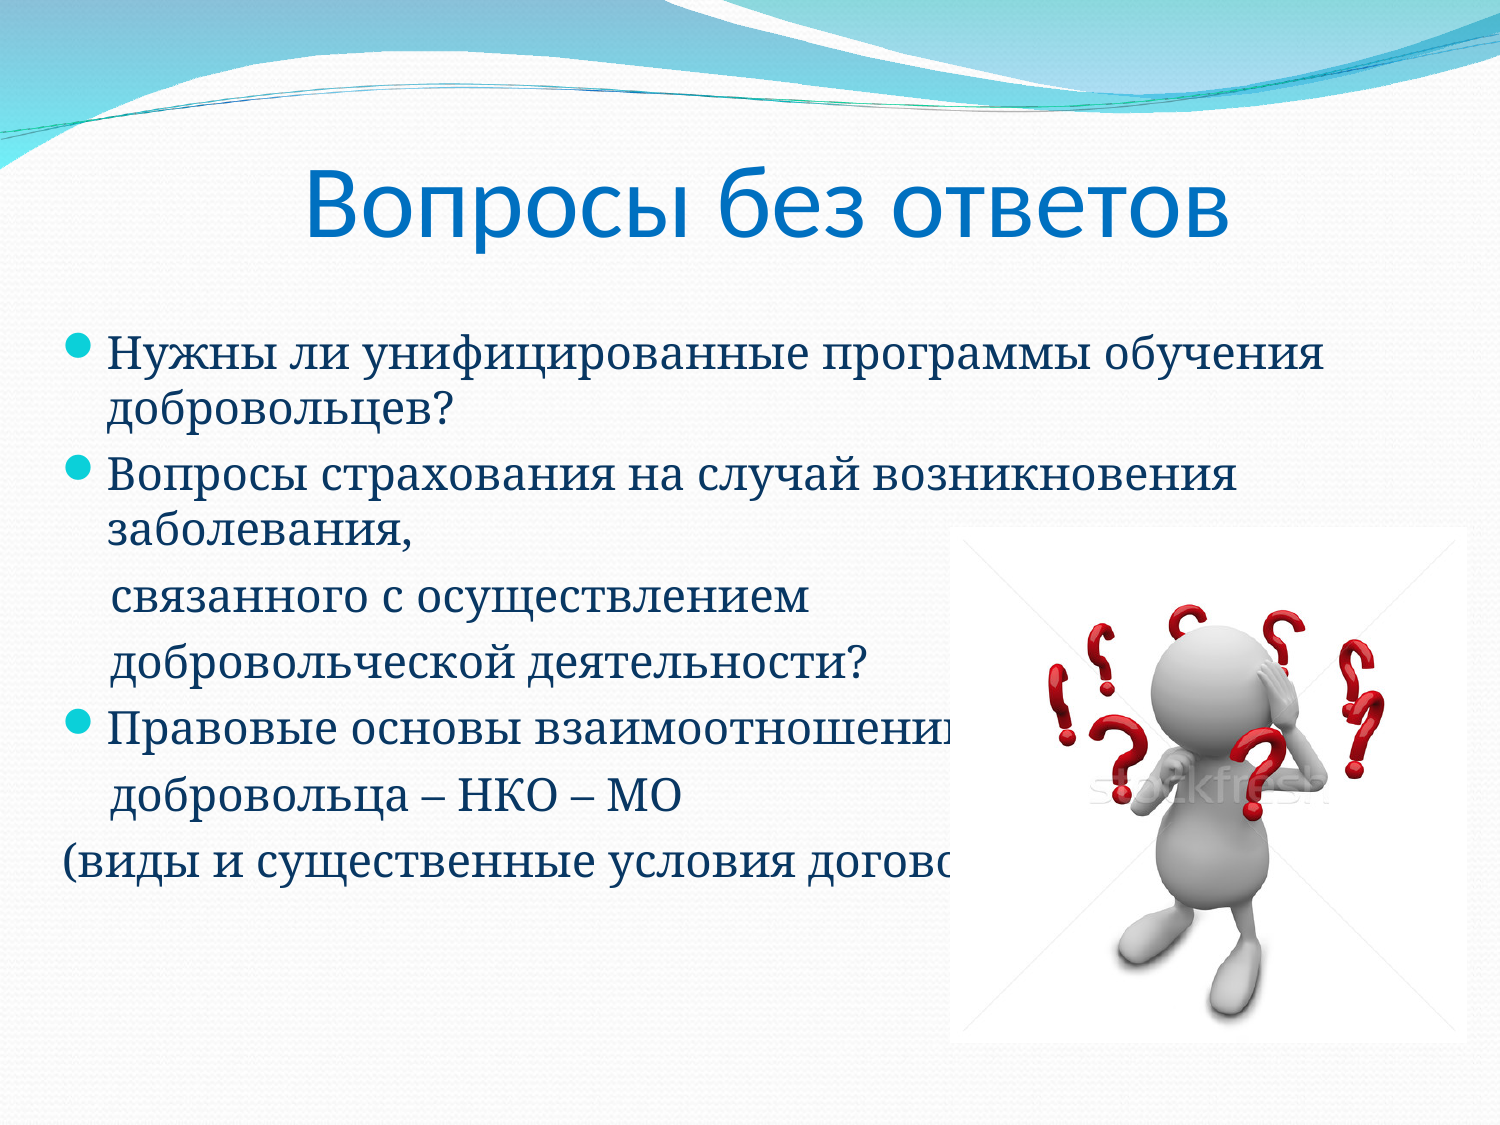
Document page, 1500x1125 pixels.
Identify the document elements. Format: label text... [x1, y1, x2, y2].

title Вопросы без ответов [93, 105, 1444, 258]
picture [0, 0, 1500, 1125]
list Нужны ли унифицированные программы обучения добровольцев? Вопросы страхования на случай возникновения заболевания, связанного с осуществлением добровольческой деятельности? Правовые основы взаимоотношений добровольца – НКО – МО (виды и существенные условия договора)? [46, 316, 1454, 1099]
